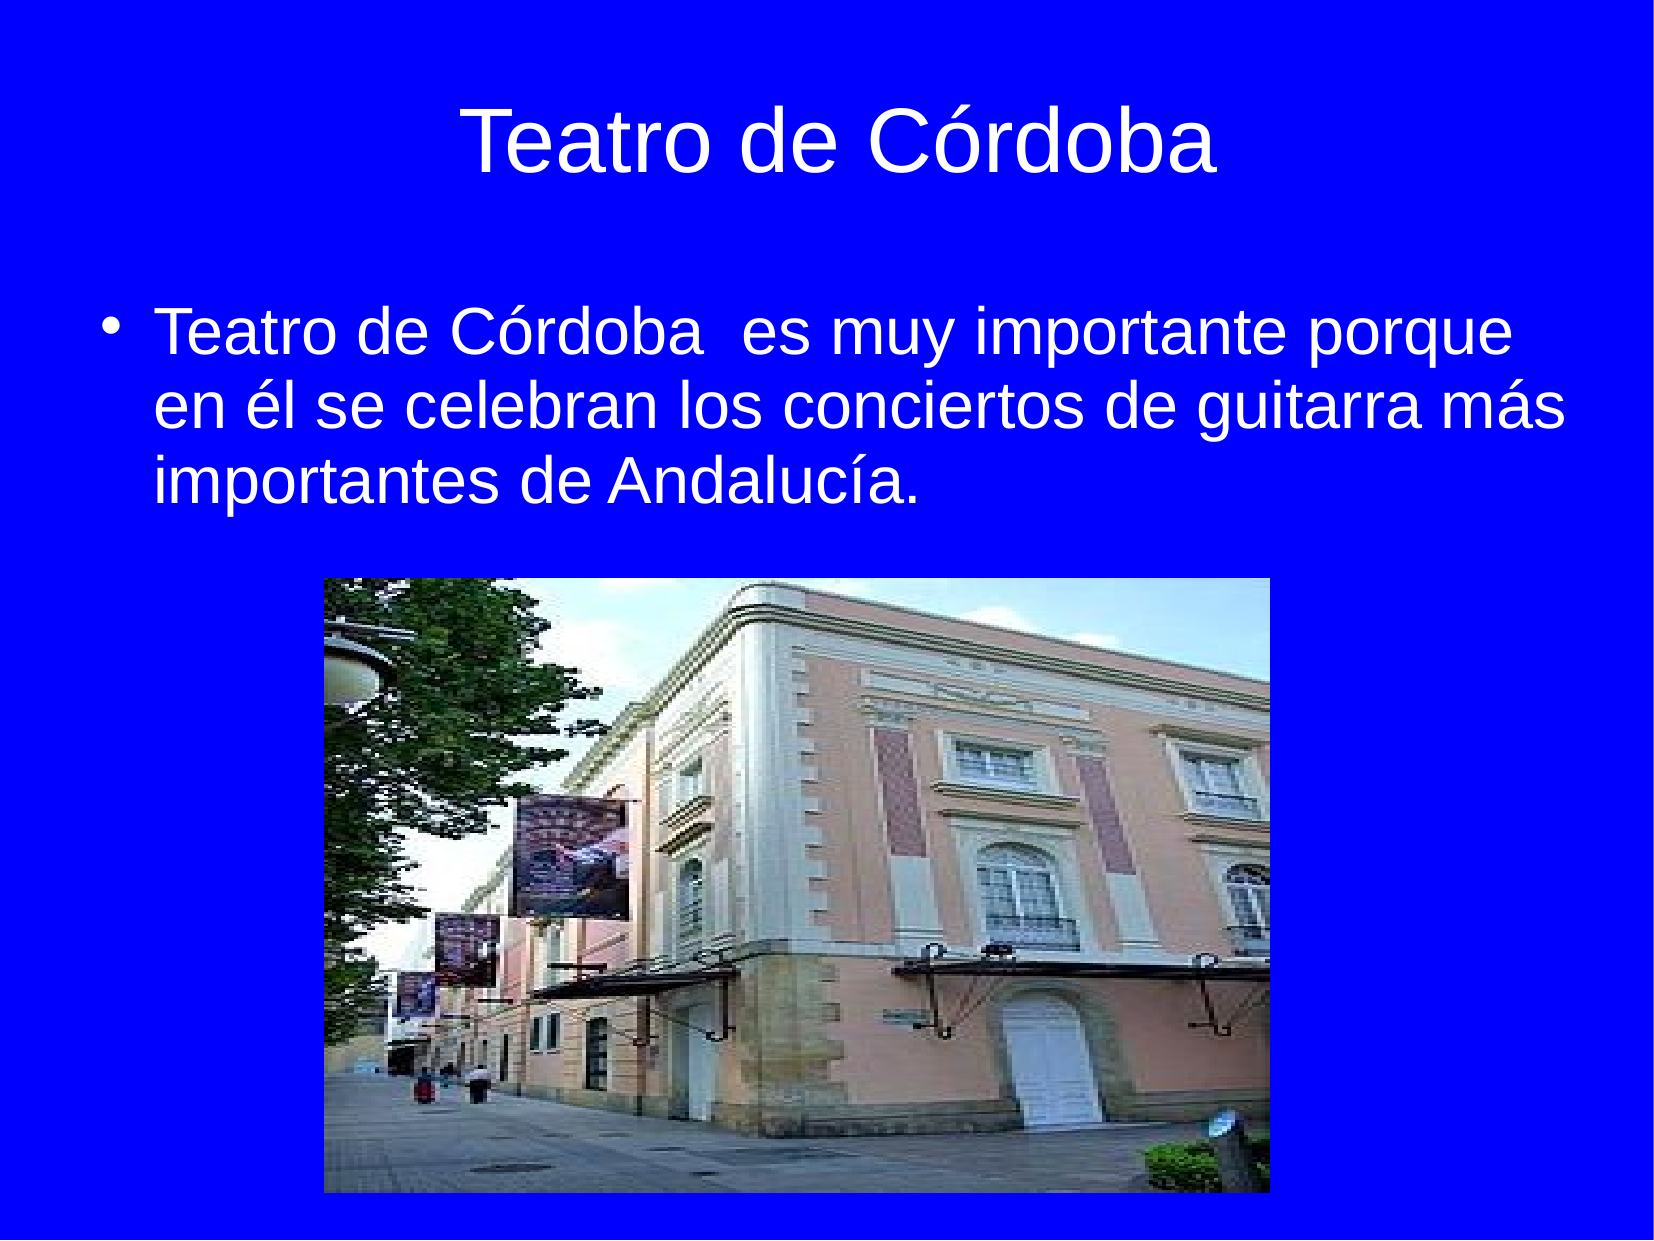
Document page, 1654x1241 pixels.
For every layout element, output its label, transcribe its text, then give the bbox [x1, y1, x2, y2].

picture [324, 578, 1270, 1193]
title Teatro de Córdoba [94, 35, 1583, 243]
list Teatro de Córdoba es muy importante porque en él se celebran los conciertos de guitarra más importantes de Andalucía. [82, 290, 1571, 1010]
